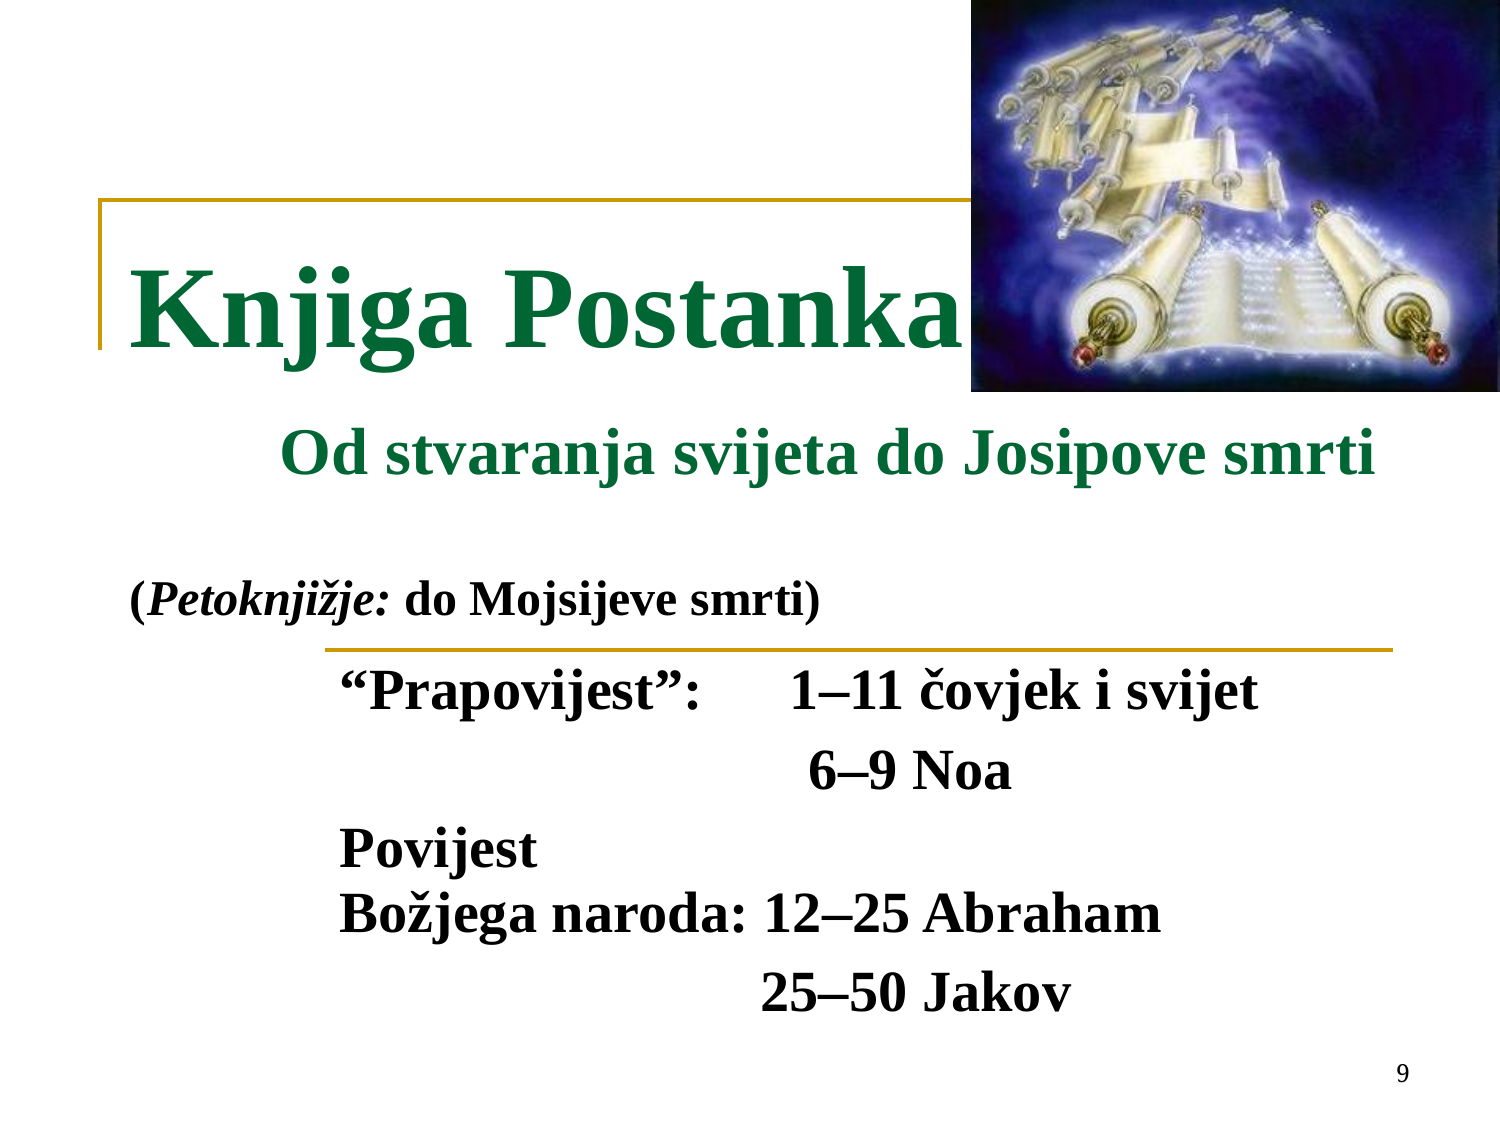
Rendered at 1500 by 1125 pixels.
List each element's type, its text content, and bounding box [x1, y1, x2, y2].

picture [971, 0, 1500, 392]
title Knjiga Postanka Od stvaranja svijeta do Josipove smrti (Petoknjižje: do Mojsijeve smrti) [115, 222, 1395, 651]
text_box <number> [1074, 1024, 1426, 1100]
subtitle “Prapovijest”: 1–11 čovjek i svijet 6–9 Noa Povijest Božjega naroda: 12–25 Abraham 25–50 Jakov [324, 650, 1401, 1058]
